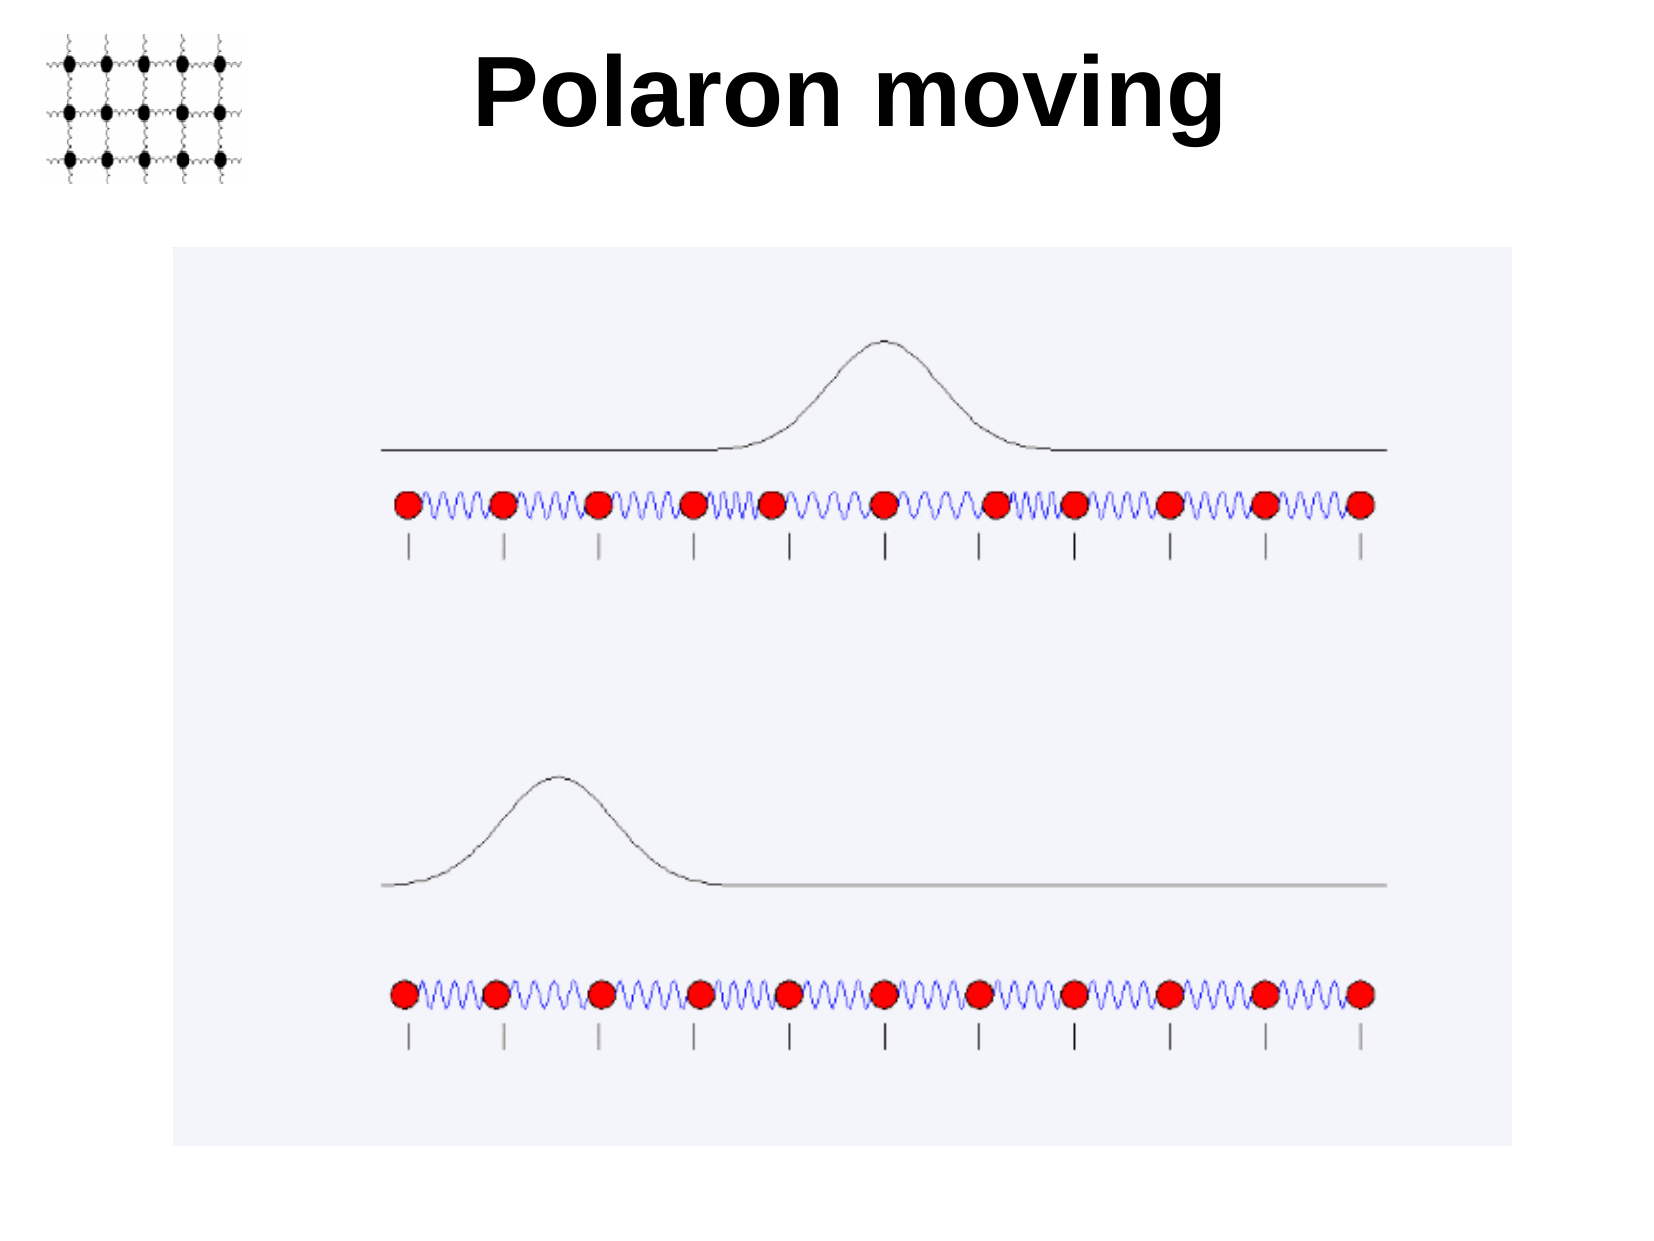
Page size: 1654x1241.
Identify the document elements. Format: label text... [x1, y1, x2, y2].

picture [173, 247, 1512, 1146]
picture [11, 12, 106, 189]
title Polaron moving [106, 0, 1595, 196]
